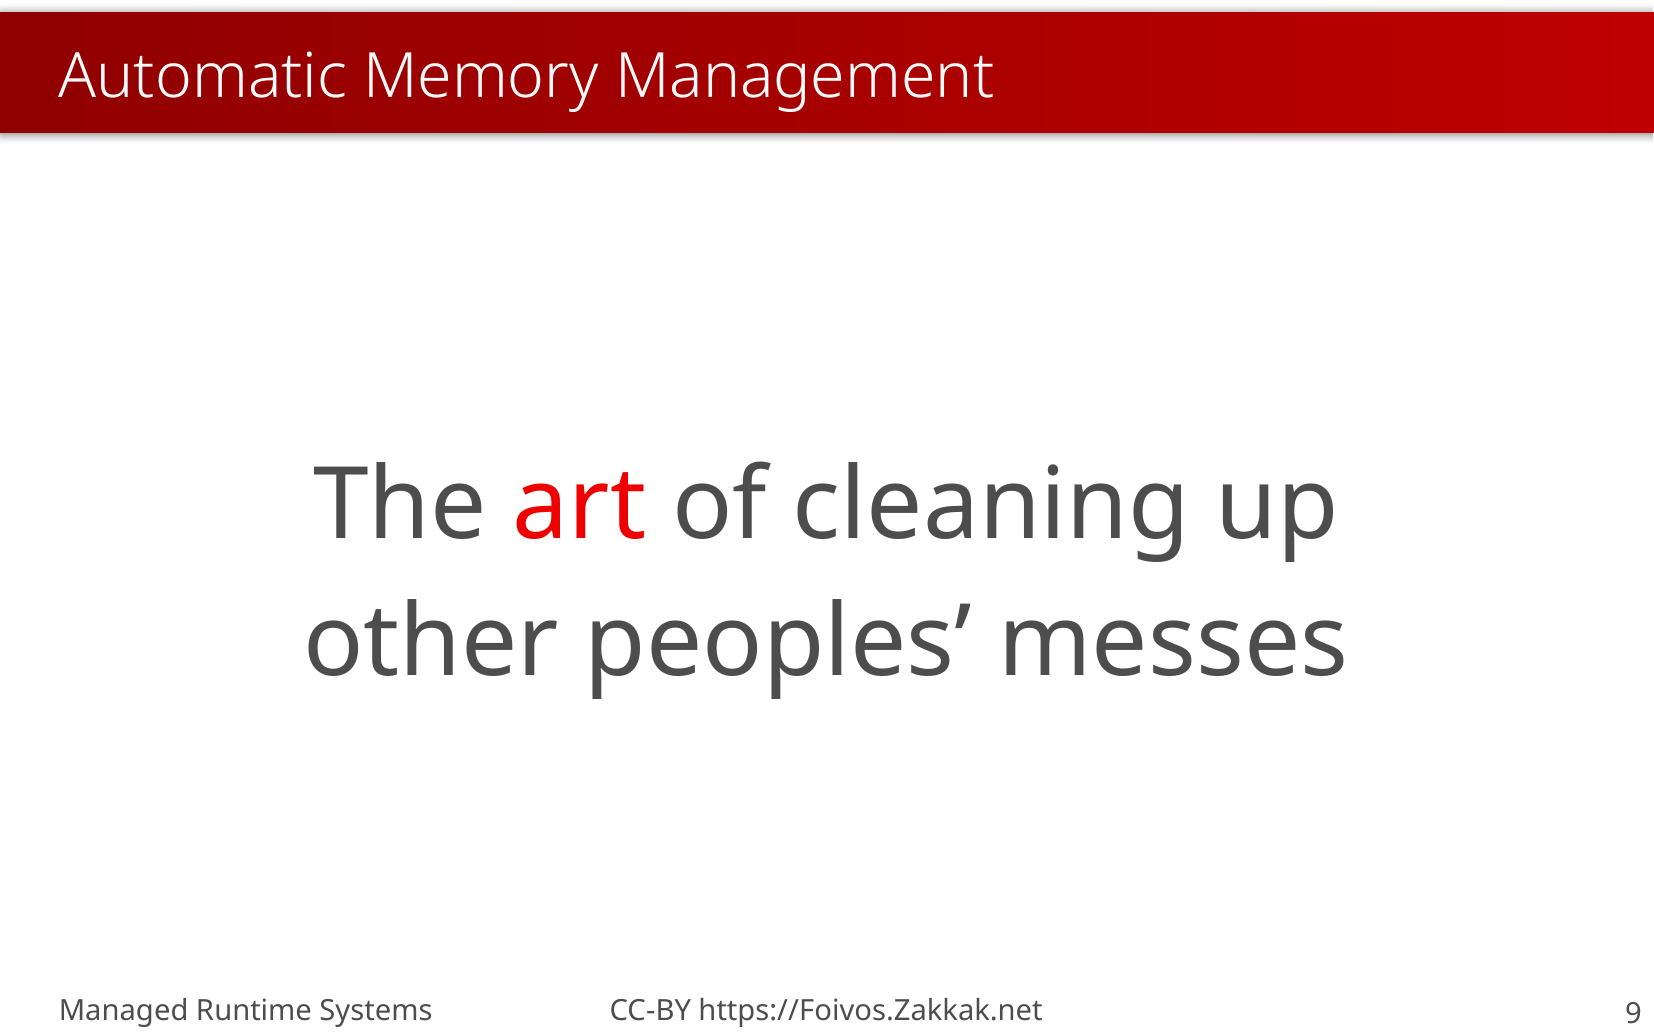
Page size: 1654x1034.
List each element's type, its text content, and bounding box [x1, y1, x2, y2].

title Automatic Memory Management [58, 7, 1329, 139]
subtitle The art of cleaning up other peoples’ messes [58, 177, 1594, 960]
